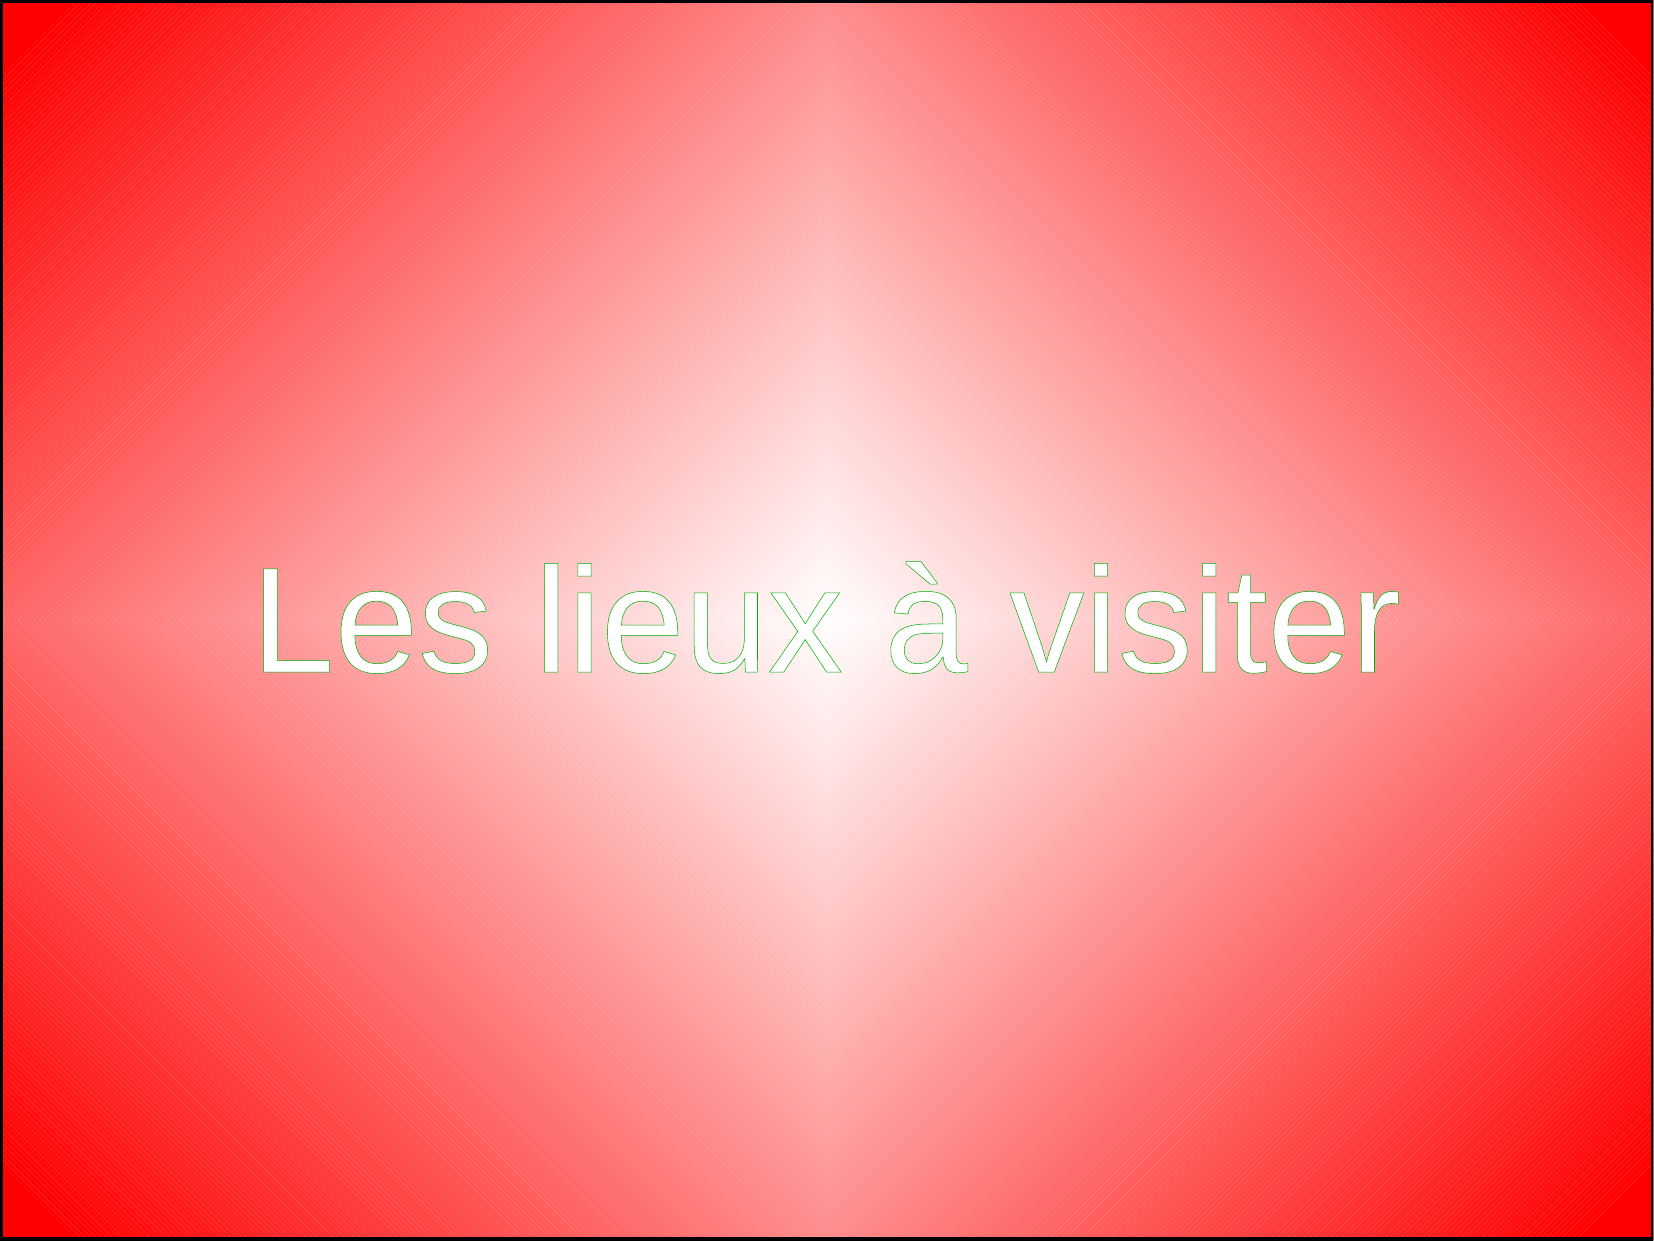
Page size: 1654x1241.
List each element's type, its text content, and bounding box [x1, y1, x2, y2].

text_box Les lieux à visiter [0, 0, 1654, 1241]
